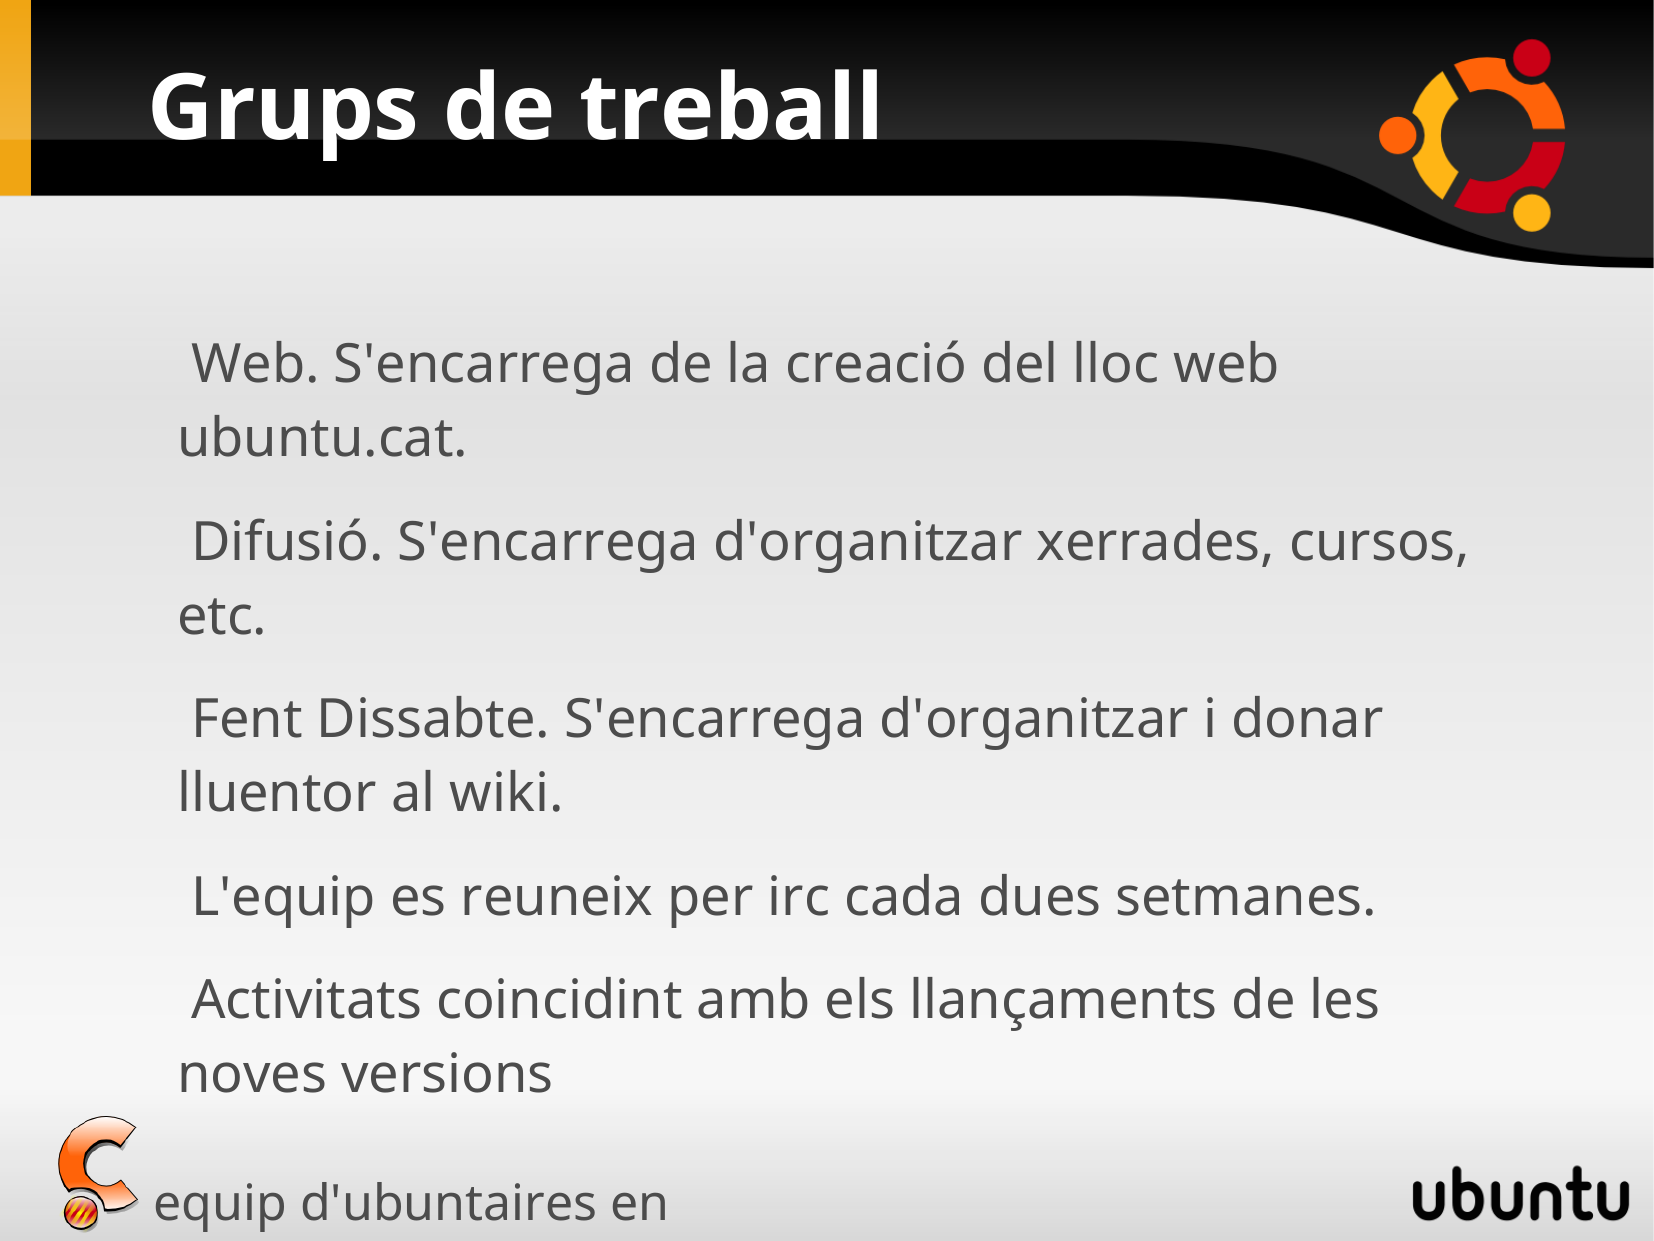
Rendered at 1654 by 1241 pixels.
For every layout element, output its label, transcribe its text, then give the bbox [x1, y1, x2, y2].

picture [0, 0, 1654, 1241]
text_box Web. S'encarrega de la creació del lloc web ubuntu.cat. Difusió. S'encarrega d'organitzar xerrades, cursos, etc. Fent Dissabte. S'encarrega d'organitzar i donar lluentor al wiki. L'equip es reuneix per irc cada dues setmanes. Activitats coincidint amb els llançaments de les noves versions [177, 324, 1536, 1103]
title Grups de treball [0, 0, 1359, 208]
